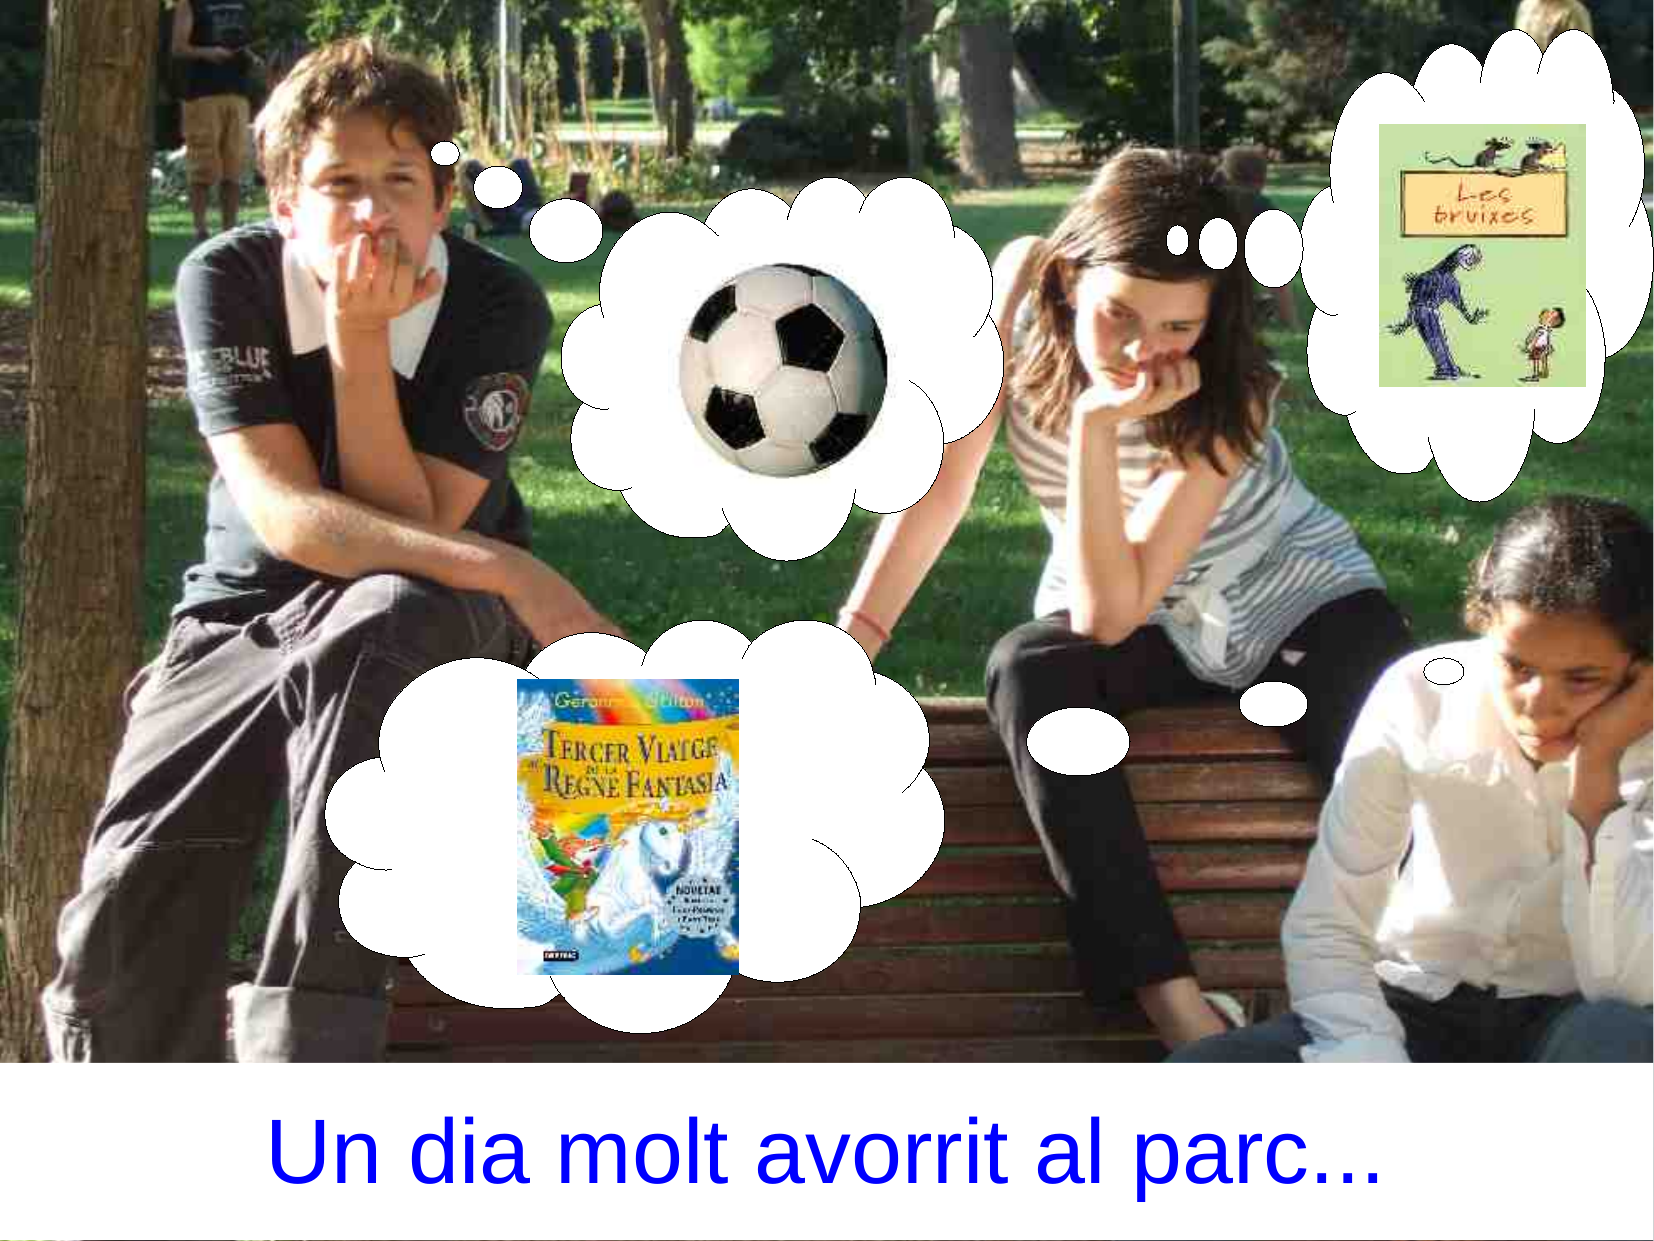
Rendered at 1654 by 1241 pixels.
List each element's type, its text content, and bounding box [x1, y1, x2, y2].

text_box [1423, 657, 1464, 685]
picture [0, 0, 1654, 1062]
picture [1379, 124, 1586, 387]
text_box [529, 198, 603, 263]
text_box [1239, 681, 1308, 727]
text_box [1198, 217, 1238, 270]
text_box [430, 140, 460, 166]
text_box [473, 166, 523, 209]
text_box [324, 620, 945, 1034]
text_box [1166, 224, 1190, 256]
text_box [561, 177, 1004, 562]
title Un dia molt avorrit al parc... [0, 1062, 1654, 1241]
text_box [1244, 29, 1654, 503]
text_box [1026, 707, 1131, 776]
